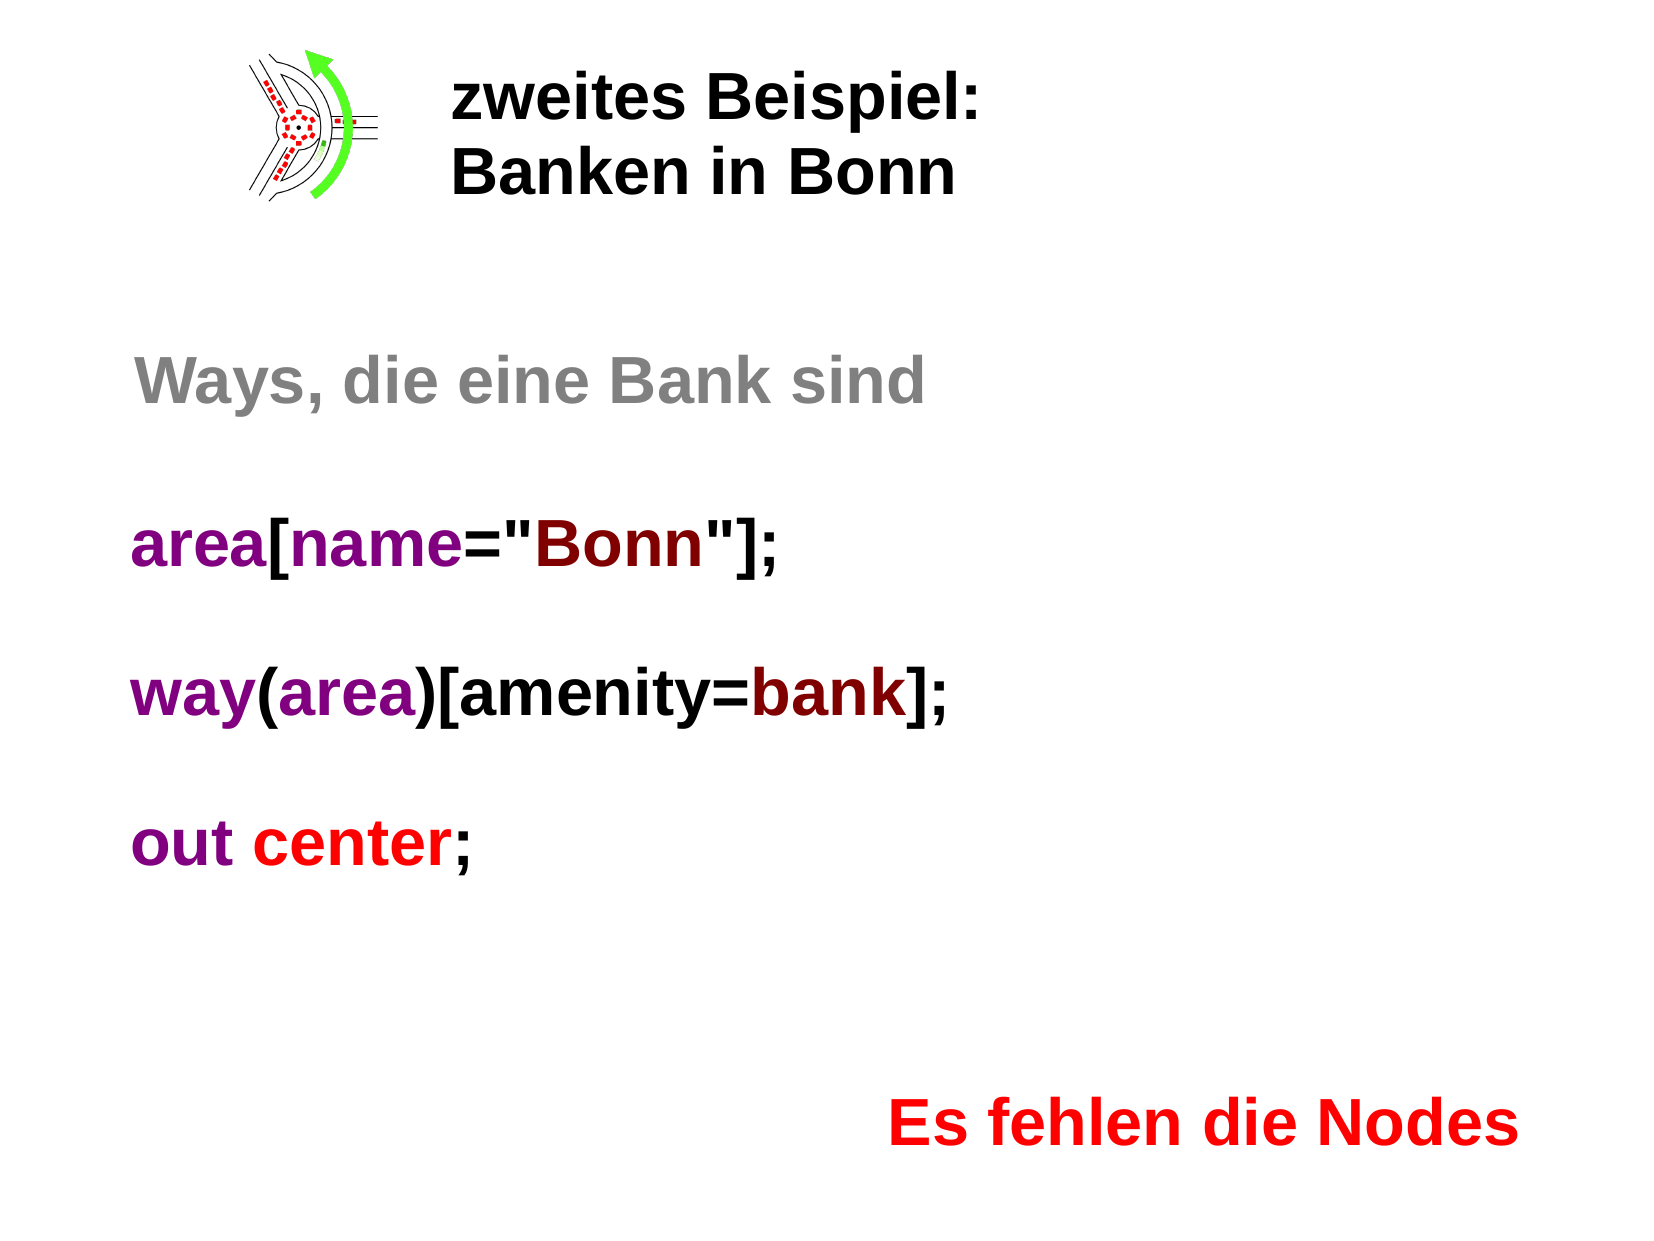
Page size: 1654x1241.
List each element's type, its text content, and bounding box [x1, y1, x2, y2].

text_box Es fehlen die Nodes [872, 1077, 1538, 1167]
text_box zweites Beispiel: Banken in Bonn [435, 52, 1001, 217]
text_box Ways, die eine Bank sind [119, 336, 946, 426]
picture [232, 49, 390, 206]
text_box area[name="Bonn"]; way(area)[amenity=bank]; out center; [115, 498, 969, 888]
